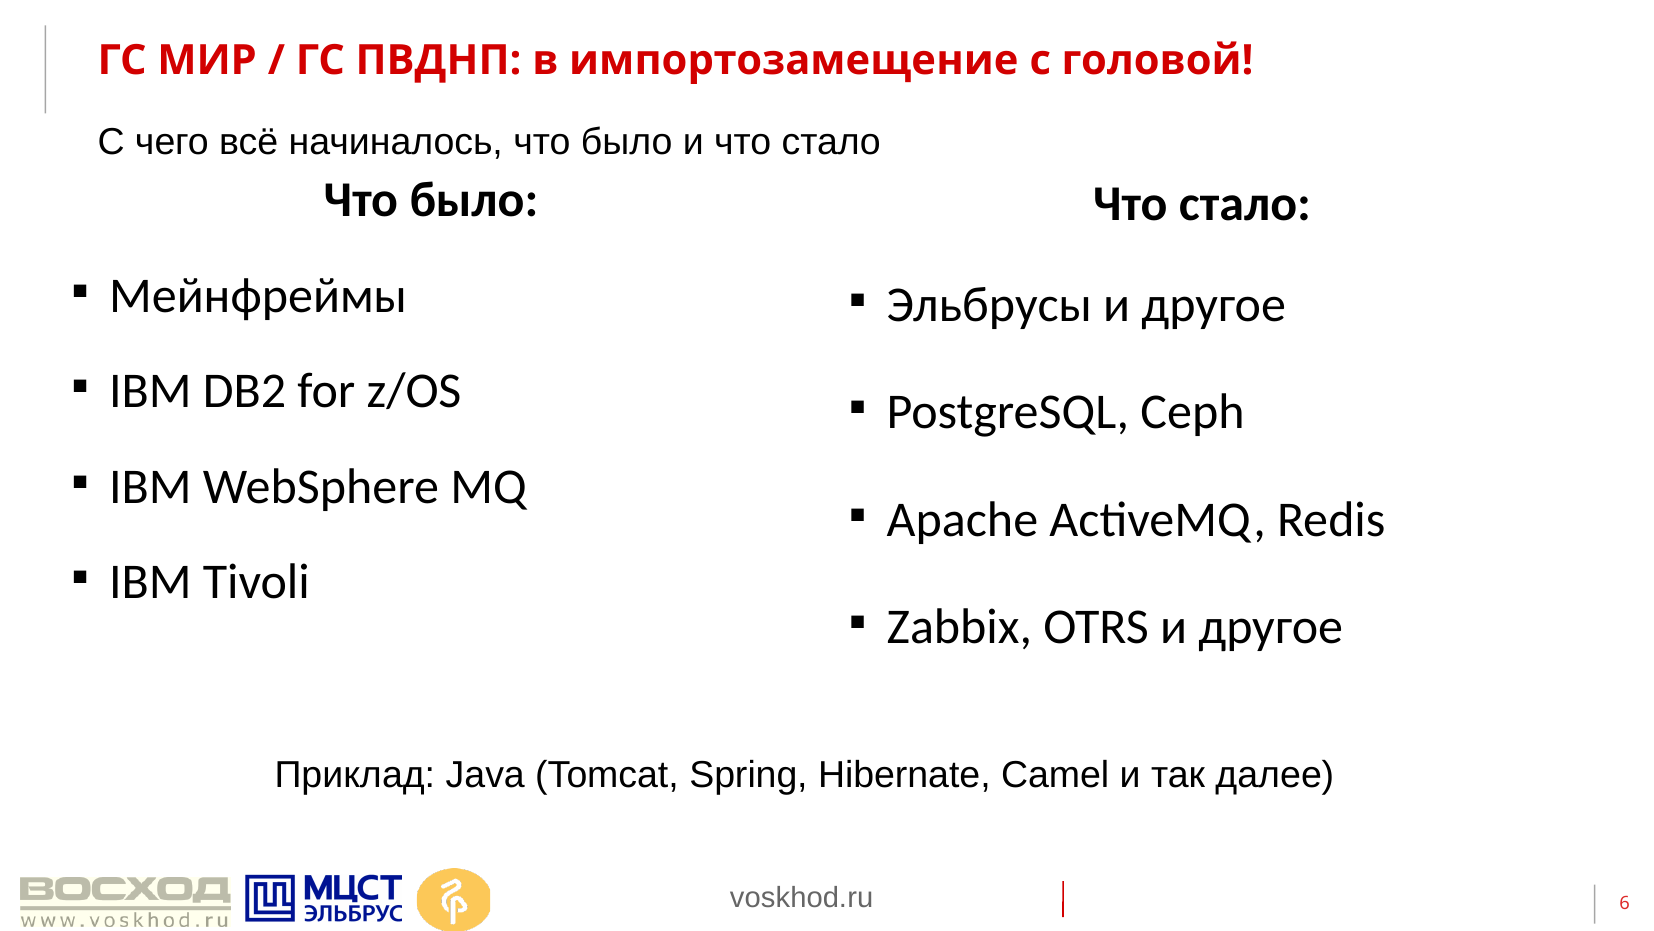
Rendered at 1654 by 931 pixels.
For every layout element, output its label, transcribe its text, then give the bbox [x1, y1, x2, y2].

picture [20, 877, 231, 927]
list <number> [1600, 891, 1630, 917]
picture [242, 874, 402, 922]
picture [416, 868, 491, 931]
list Что стало: Эльбрусы и другое PostgreSQL, Ceph Apache ActiveMQ, Redis Zabbix, OTRS и другое [851, 170, 1518, 674]
text_box Приклад: Java (Tomcat, Spring, Hibernate, Camel и так далее) [259, 746, 1351, 804]
text_box Что было: Мейнфреймы IBM DB2 for z/OS IBM WebSphere MQ IBM Tivoli [59, 159, 768, 616]
text_box С чего всё начиналось, что было и что стало [82, 113, 898, 171]
title ГС МИР / ГС ПВДНП: в импортозамещение с головой! [82, 25, 1571, 114]
